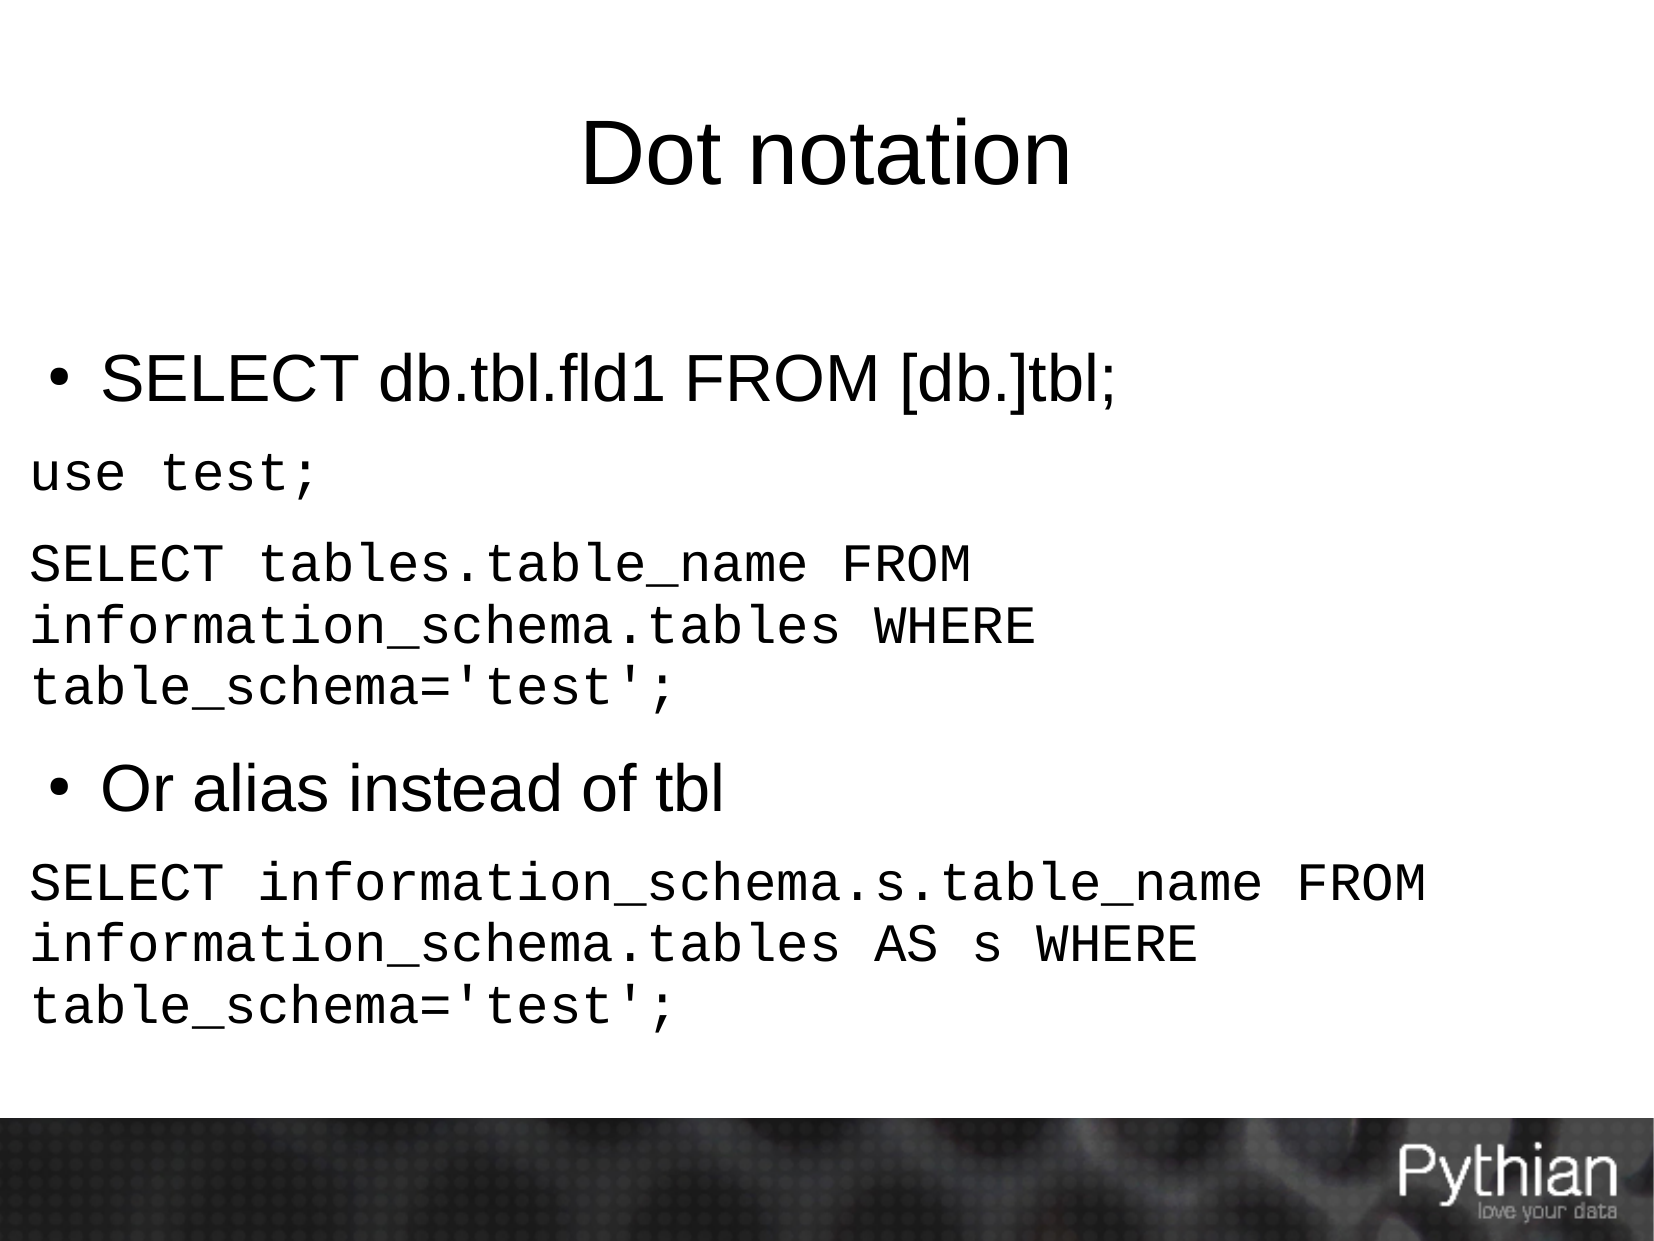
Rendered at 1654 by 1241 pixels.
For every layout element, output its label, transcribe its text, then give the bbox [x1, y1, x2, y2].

picture [0, 1118, 1654, 1241]
title Dot notation [82, 49, 1571, 237]
list SELECT db.tbl.fld1 FROM [db.]tbl; use test; SELECT tables.table_name FROM information_schema.tables WHERE table_schema='test'; Or alias instead of tbl SELECT information_schema.s.table_name FROM information_schema.tables AS s WHERE table_schema='test'; [29, 237, 1625, 1118]
